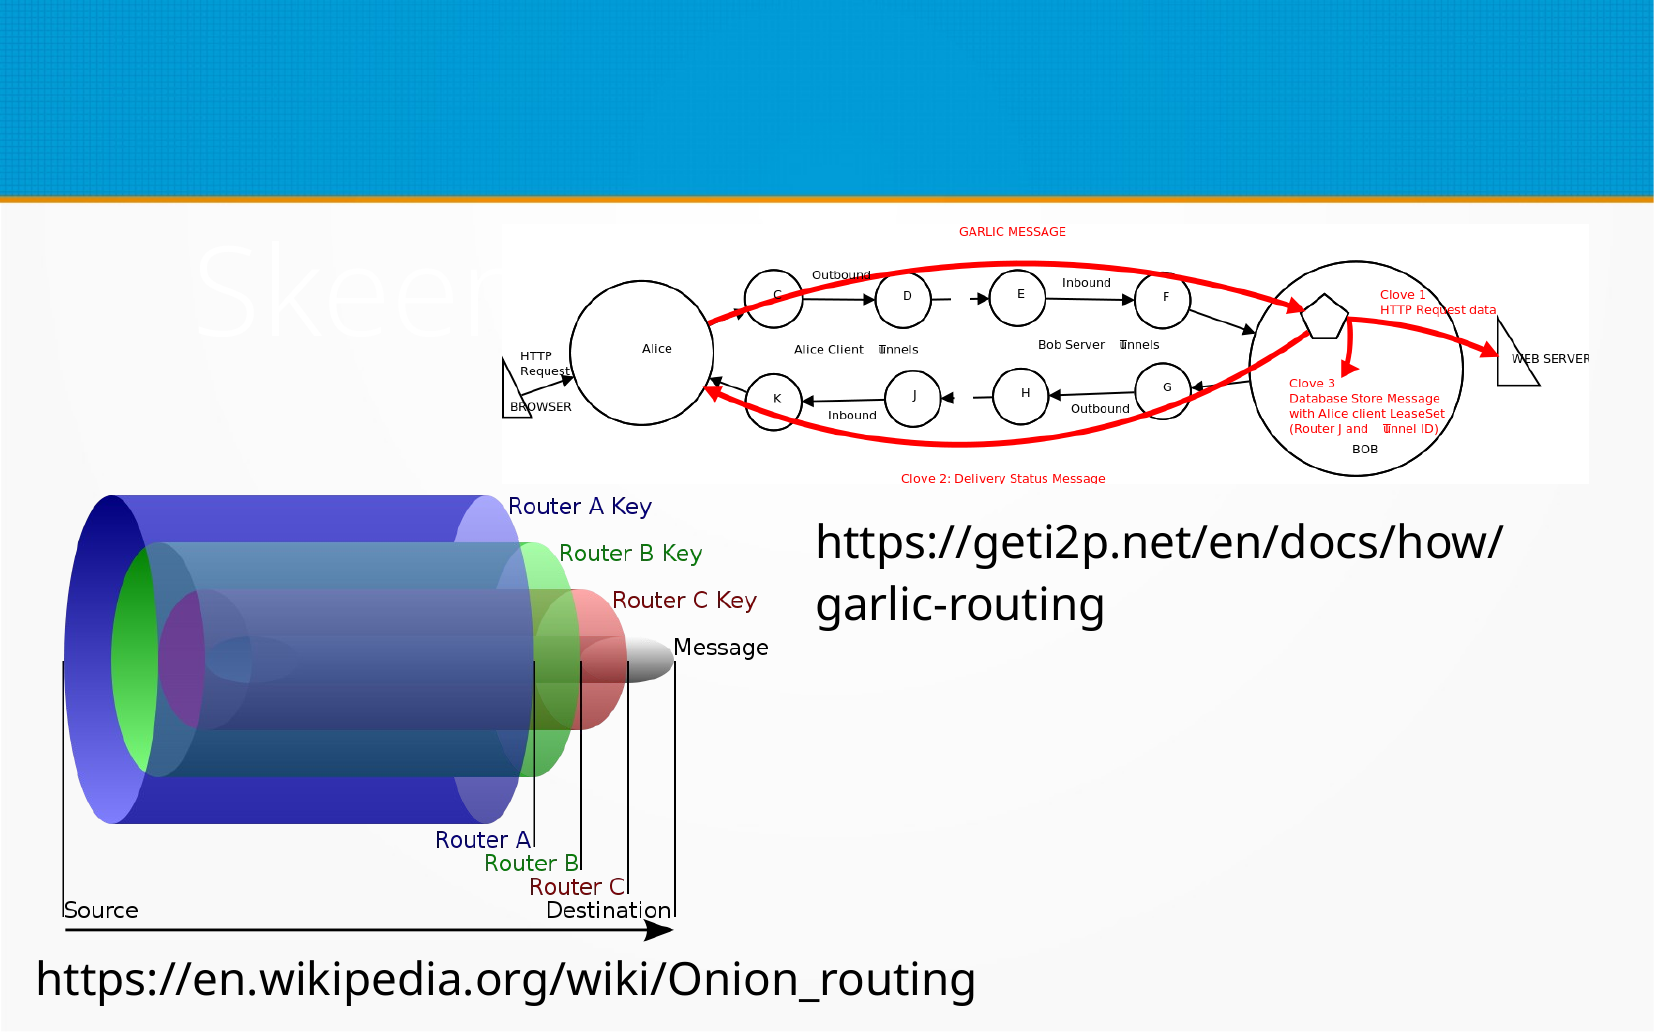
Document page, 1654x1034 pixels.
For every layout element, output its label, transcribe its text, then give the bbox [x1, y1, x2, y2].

picture [0, 195, 1654, 1034]
title Skeem [192, 200, 1329, 374]
text_box https://en.wikipedia.org/wiki/Onion_routing [29, 944, 1229, 1011]
text_box https://geti2p.net/en/docs/how/garlic-routing [809, 512, 1563, 632]
